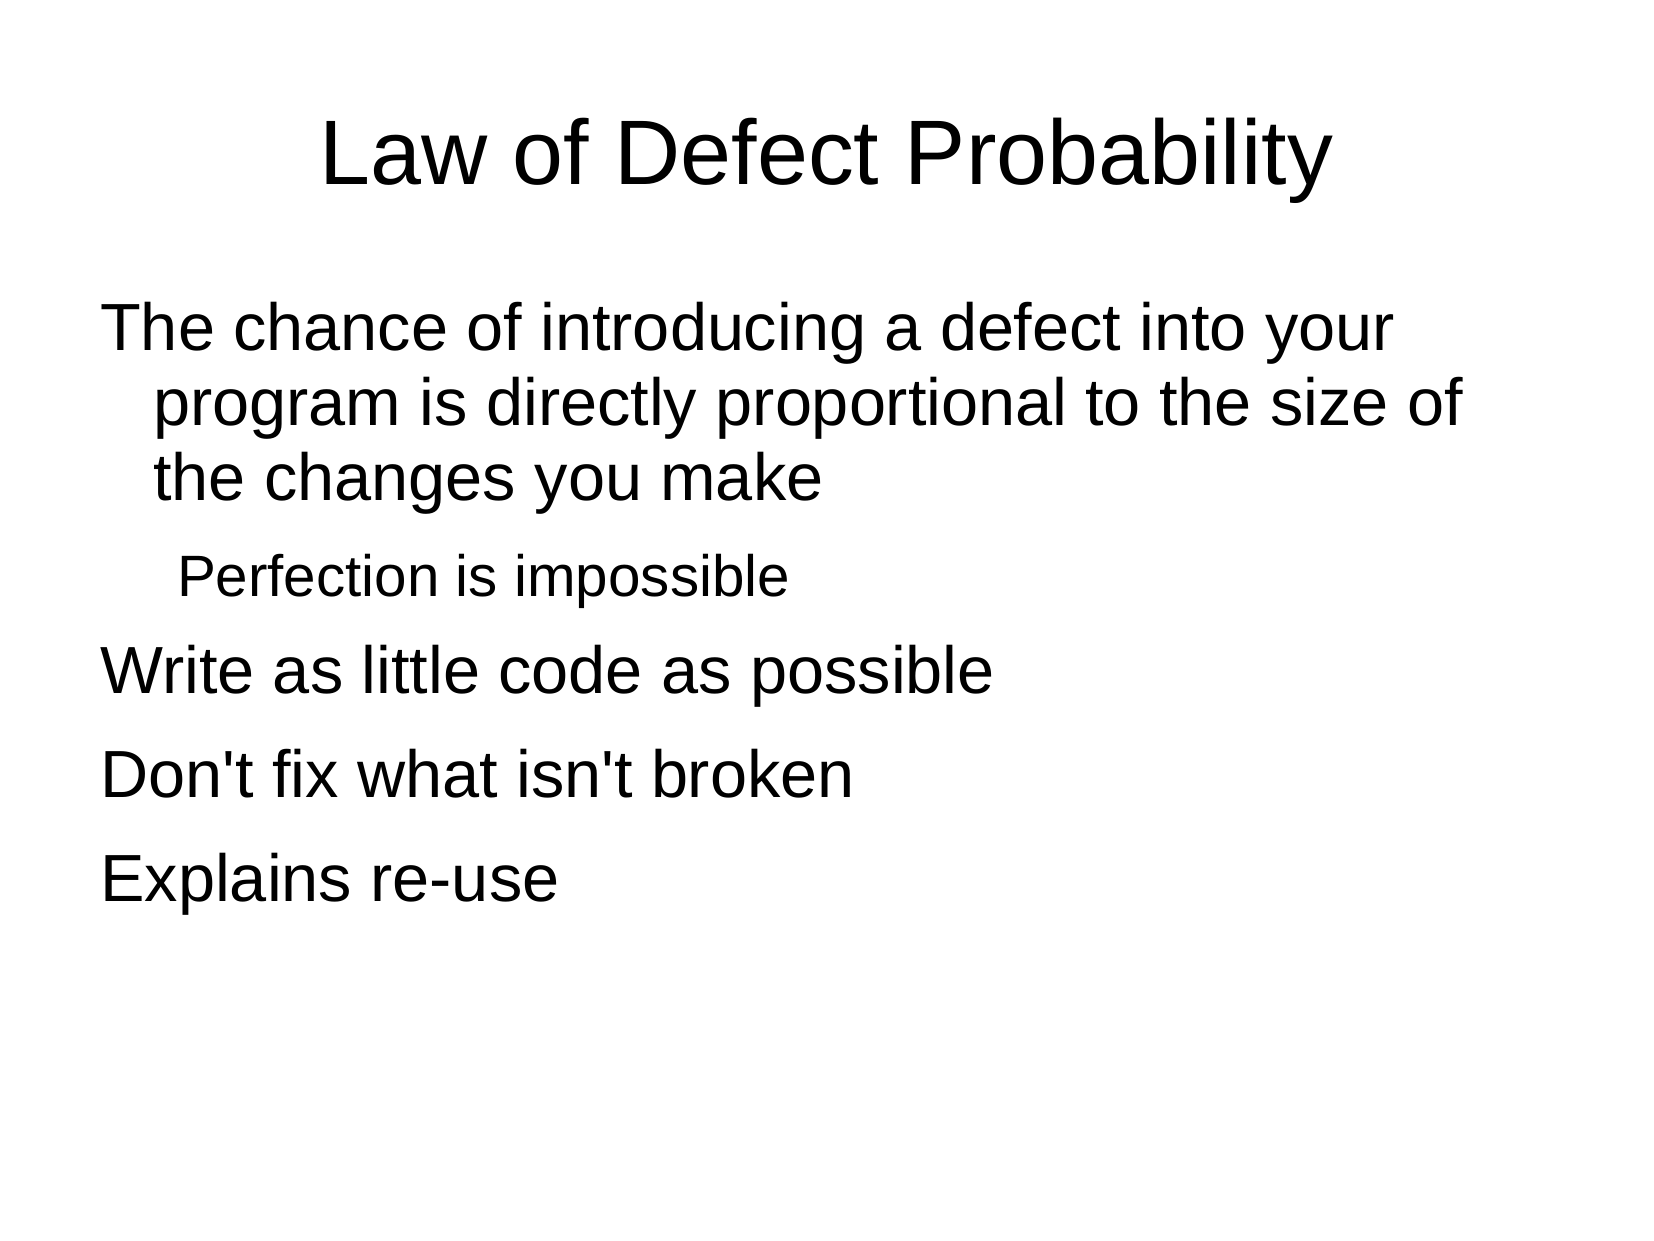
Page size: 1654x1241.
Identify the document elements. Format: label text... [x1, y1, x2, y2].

list The chance of introducing a defect into your program is directly proportional to the size of the changes you make Perfection is impossible Write as little code as possible Don't fix what isn't broken Explains re-use [82, 290, 1571, 1094]
title Law of Defect Probability [82, 56, 1571, 250]
